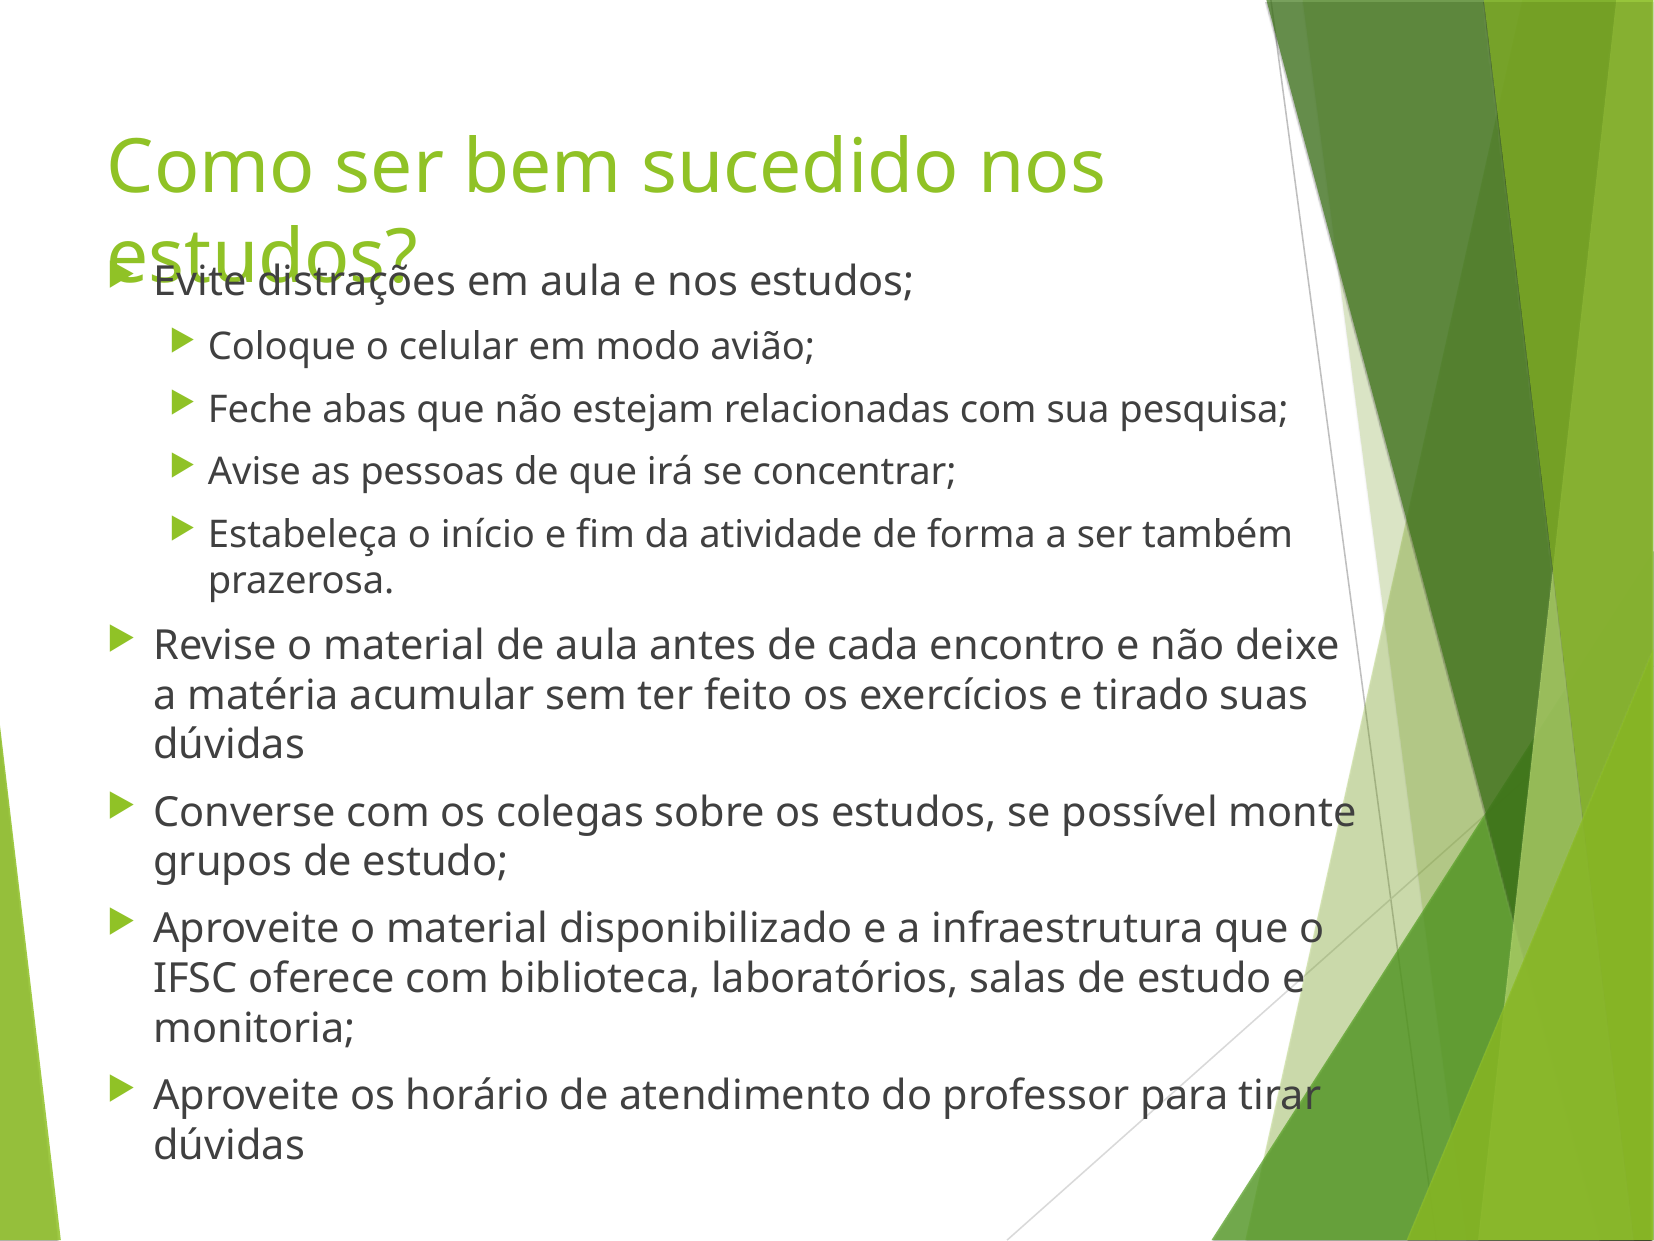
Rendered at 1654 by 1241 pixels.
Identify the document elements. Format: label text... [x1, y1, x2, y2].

title Como ser bem sucedido nos estudos? [91, 110, 1406, 349]
list Evite distrações em aula e nos estudos; Coloque o celular em modo avião; Feche abas que não estejam relacionadas com sua pesquisa; Avise as pessoas de que irá se concentrar; Estabeleça o início e fim da atividade de forma a ser também prazerosa. Revise o material de aula antes de cada encontro e não deixe a matéria acumular sem ter feito os exercícios e tirado suas dúvidas Converse com os colegas sobre os estudos, se possível monte grupos de estudo; Aproveite o material disponibilizado e a infraestrutura que o IFSC oferece com biblioteca, laboratórios, salas de estudo e monitoria; Aproveite os horário de atendimento do professor para tirar dúvidas [91, 246, 1381, 1179]
